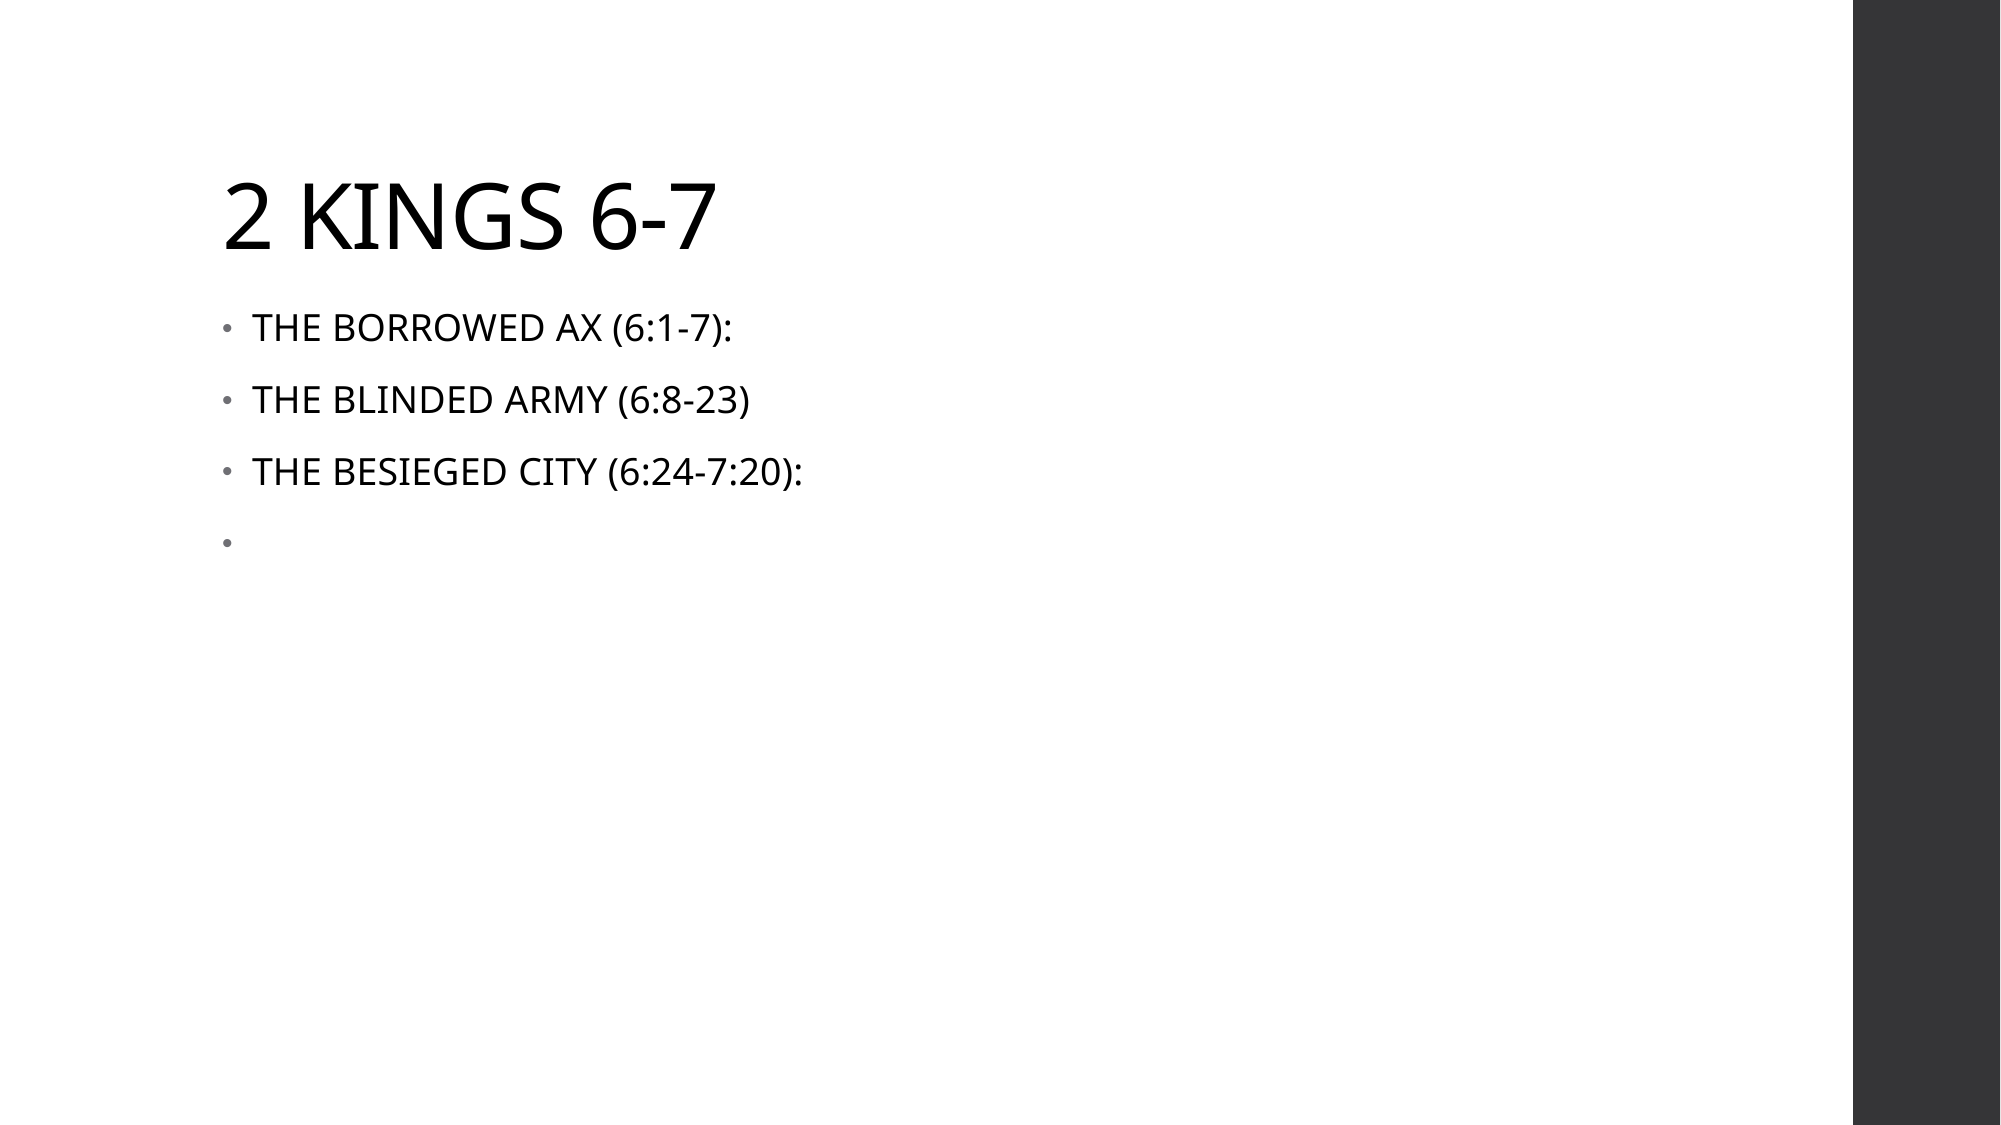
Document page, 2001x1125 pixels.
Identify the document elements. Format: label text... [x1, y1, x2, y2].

title 2 KINGS 6-7 [206, 60, 1797, 278]
list THE BORROWED AX (6:1-7): THE BLINDED ARMY (6:8-23) THE BESIEGED CITY (6:24-7:20): [206, 299, 1617, 1014]
